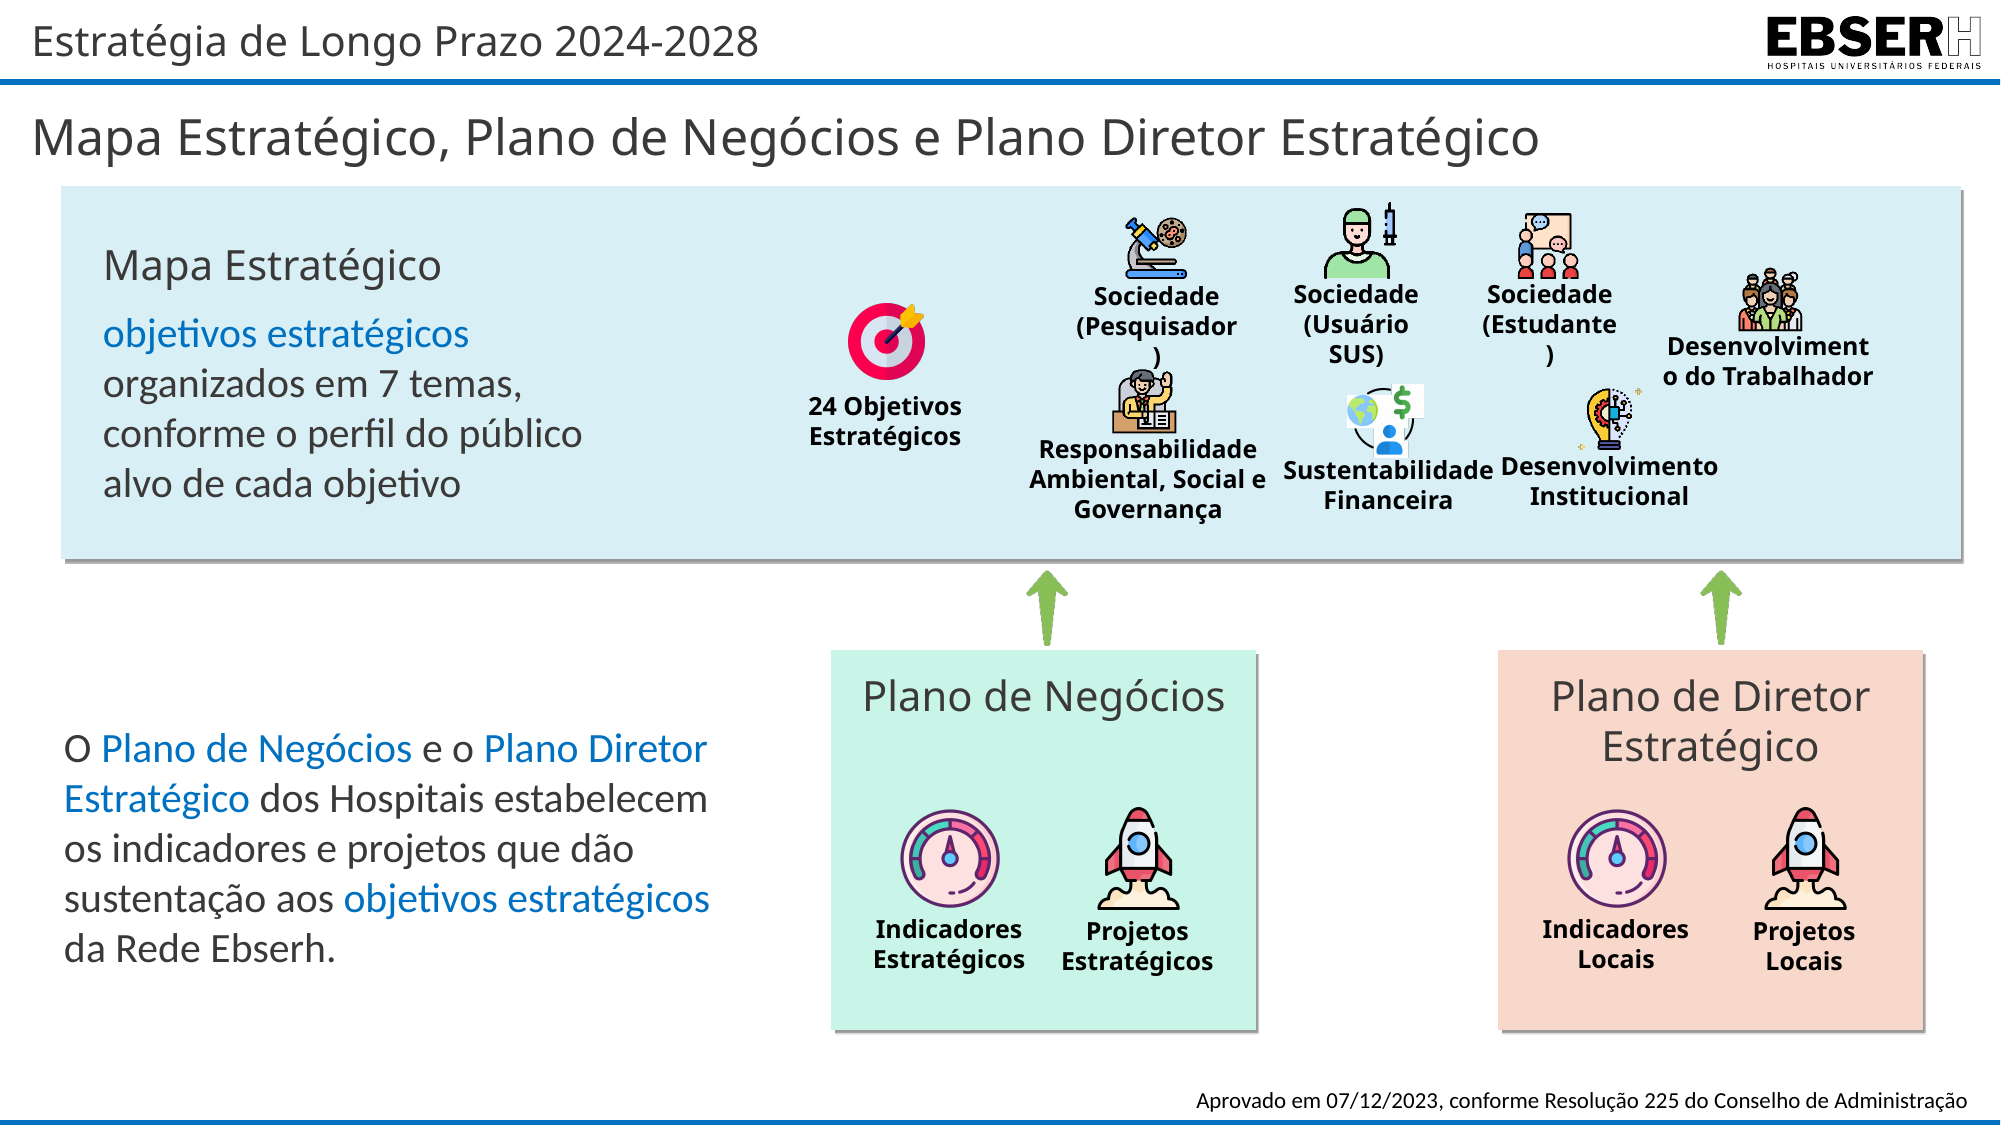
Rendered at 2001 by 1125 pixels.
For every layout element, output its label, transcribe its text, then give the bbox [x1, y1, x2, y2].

text_box Sociedade (Pesquisador) [1060, 273, 1254, 349]
text_box Responsabilidade Ambiental, Social e Governança [1006, 425, 1290, 532]
text_box Plano de Diretor Estratégico [1498, 661, 1923, 779]
picture [1024, 570, 1070, 646]
text_box Sustentabilidade Financeira [1265, 446, 1512, 523]
text_box Sociedade (Estudante) [1463, 271, 1637, 348]
text_box [61, 186, 1961, 559]
text_box Indicadores Estratégicos [854, 905, 1045, 982]
picture [1515, 213, 1581, 271]
picture [1565, 807, 1669, 905]
picture [1576, 387, 1642, 442]
picture [1111, 368, 1177, 425]
text_box 24 Objetivos Estratégicos [790, 383, 981, 460]
text_box [1498, 650, 1923, 661]
text_box [831, 650, 1256, 661]
picture [898, 807, 1002, 905]
picture [1347, 385, 1424, 458]
text_box Mapa Estratégico [88, 230, 680, 297]
text_box [831, 728, 1256, 1030]
text_box Plano de Negócios [831, 661, 1257, 728]
text_box [1498, 779, 1923, 1030]
text_box Projetos Estratégicos [1042, 908, 1233, 984]
picture [1087, 807, 1190, 908]
text_box Desenvolvimento do Trabalhador [1645, 322, 1892, 399]
picture [1737, 266, 1803, 322]
picture [1698, 570, 1744, 645]
picture [848, 303, 925, 380]
text_box objetivos estratégicos organizados em 7 temas, conforme o perfil do público alvo de cada objetivo [88, 298, 644, 516]
picture [1324, 202, 1397, 279]
text_box Indicadores Locais [1521, 905, 1712, 982]
text_box Desenvolvimento Institucional [1476, 442, 1744, 519]
picture [1754, 807, 1857, 908]
picture [1123, 215, 1189, 273]
list Mapa Estratégico, Plano de Negócios e Plano Diretor Estratégico [16, 98, 1971, 184]
text_box O Plano de Negócios e o Plano Diretor Estratégico dos Hospitais estabelecem os indicadores e projetos que dão sustentação aos objetivos estratégicos da Rede Ebserh. [49, 712, 746, 981]
text_box Projetos Locais [1709, 908, 1900, 984]
text_box Sociedade (Usuário SUS) [1260, 271, 1453, 348]
